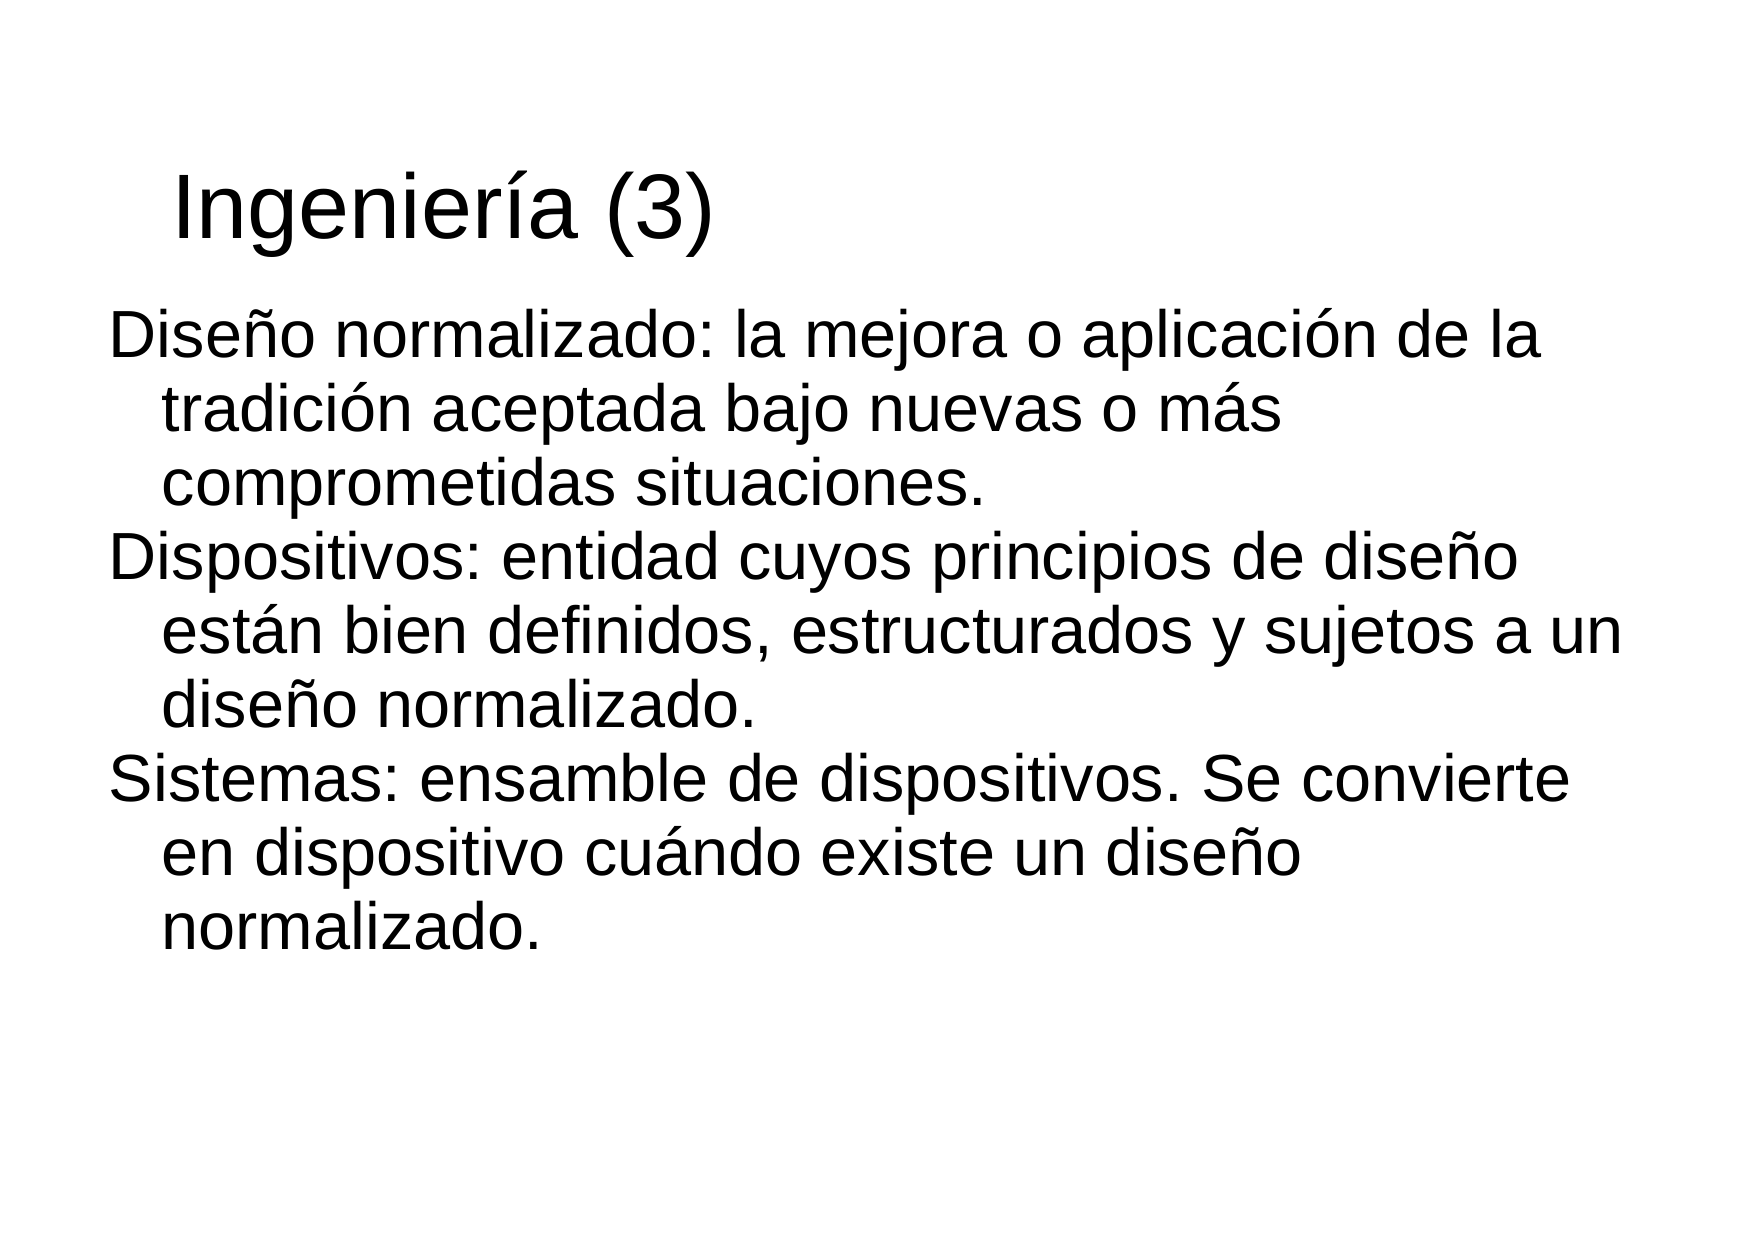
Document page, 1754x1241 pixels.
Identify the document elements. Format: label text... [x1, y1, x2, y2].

list Diseño normalizado: la mejora o aplicación de la tradición aceptada bajo nuevas o más comprometidas situaciones. Dispositivos: entidad cuyos principios de diseño están bien definidos, estructurados y sujetos a un diseño normalizado. Sistemas: ensamble de dispositivos. Se convierte en dispositivo cuándo existe un diseño normalizado. [87, 290, 1667, 1109]
title Ingeniería (3) [168, 95, 1627, 318]
